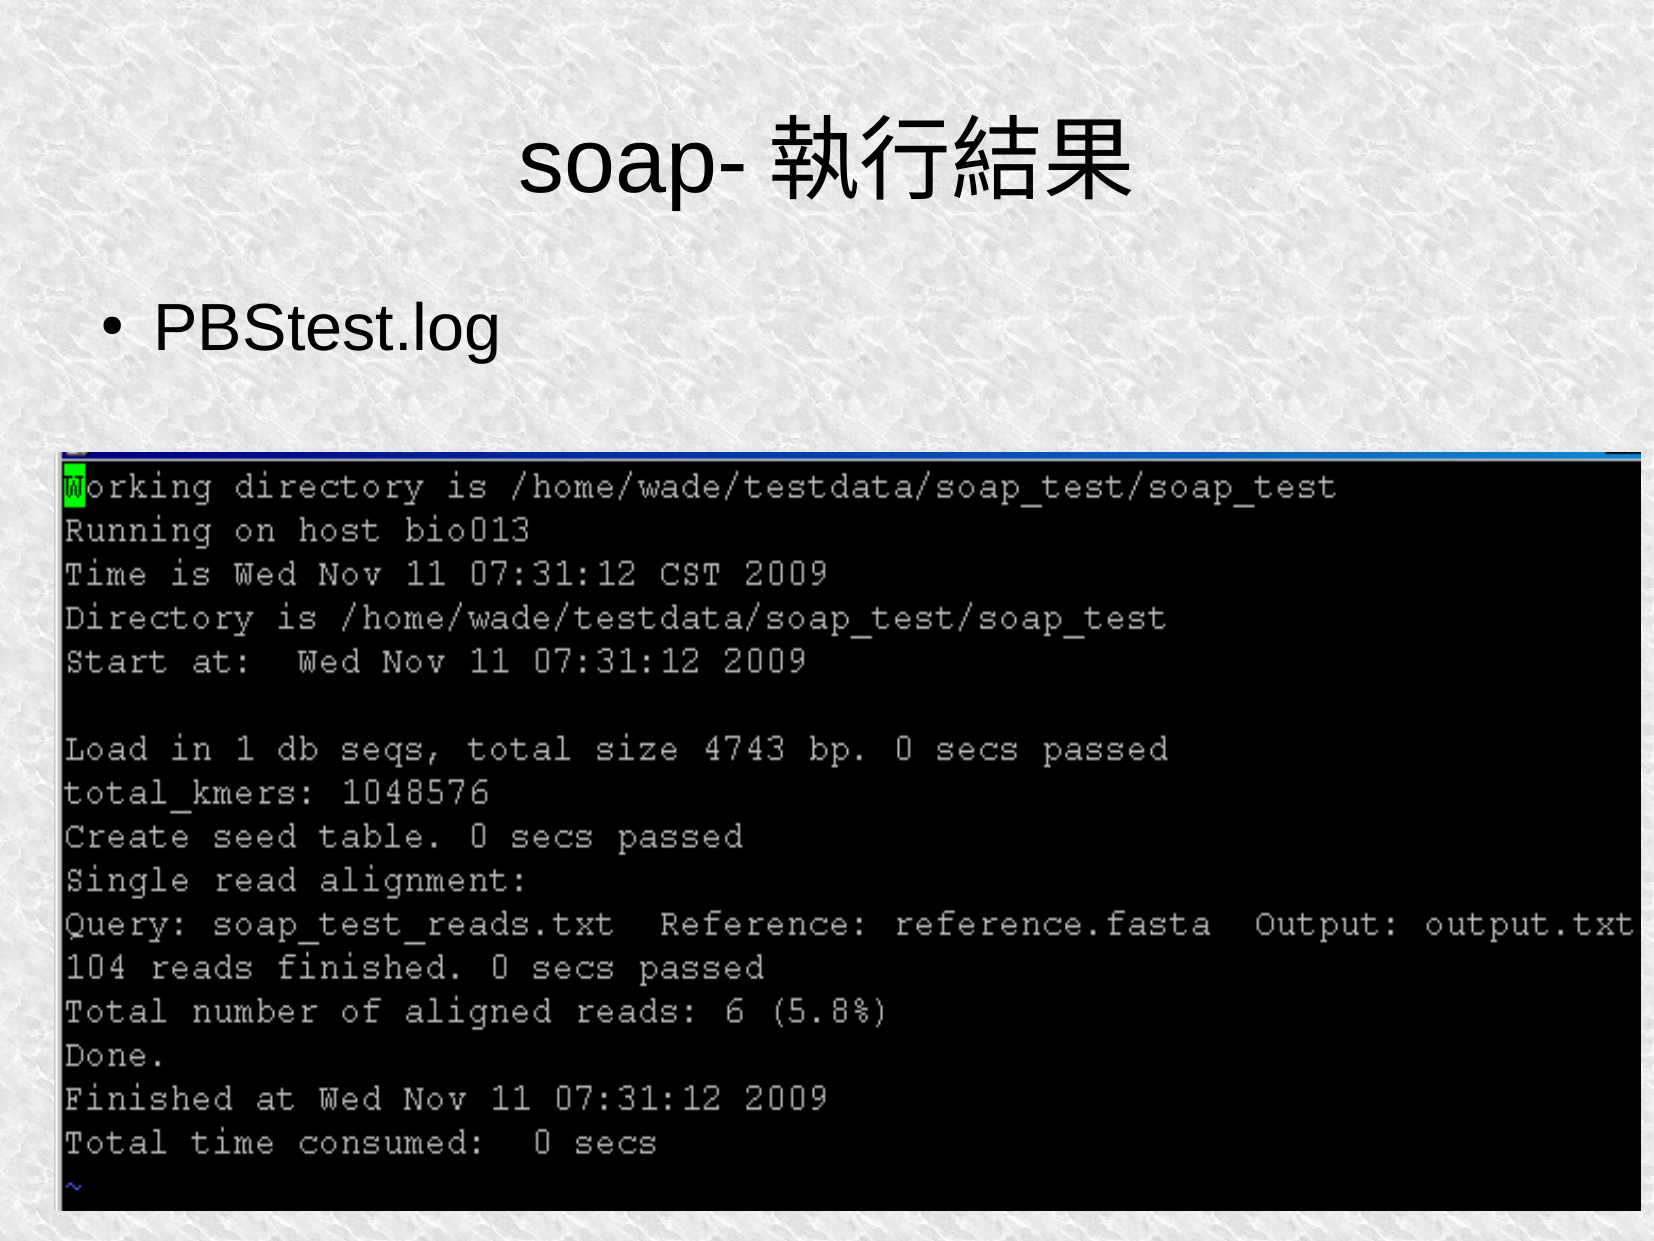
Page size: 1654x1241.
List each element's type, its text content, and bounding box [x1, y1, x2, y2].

picture [0, 0, 1654, 1241]
list PBStest.log [82, 290, 1571, 452]
title soap-執行結果 [82, 56, 1571, 250]
